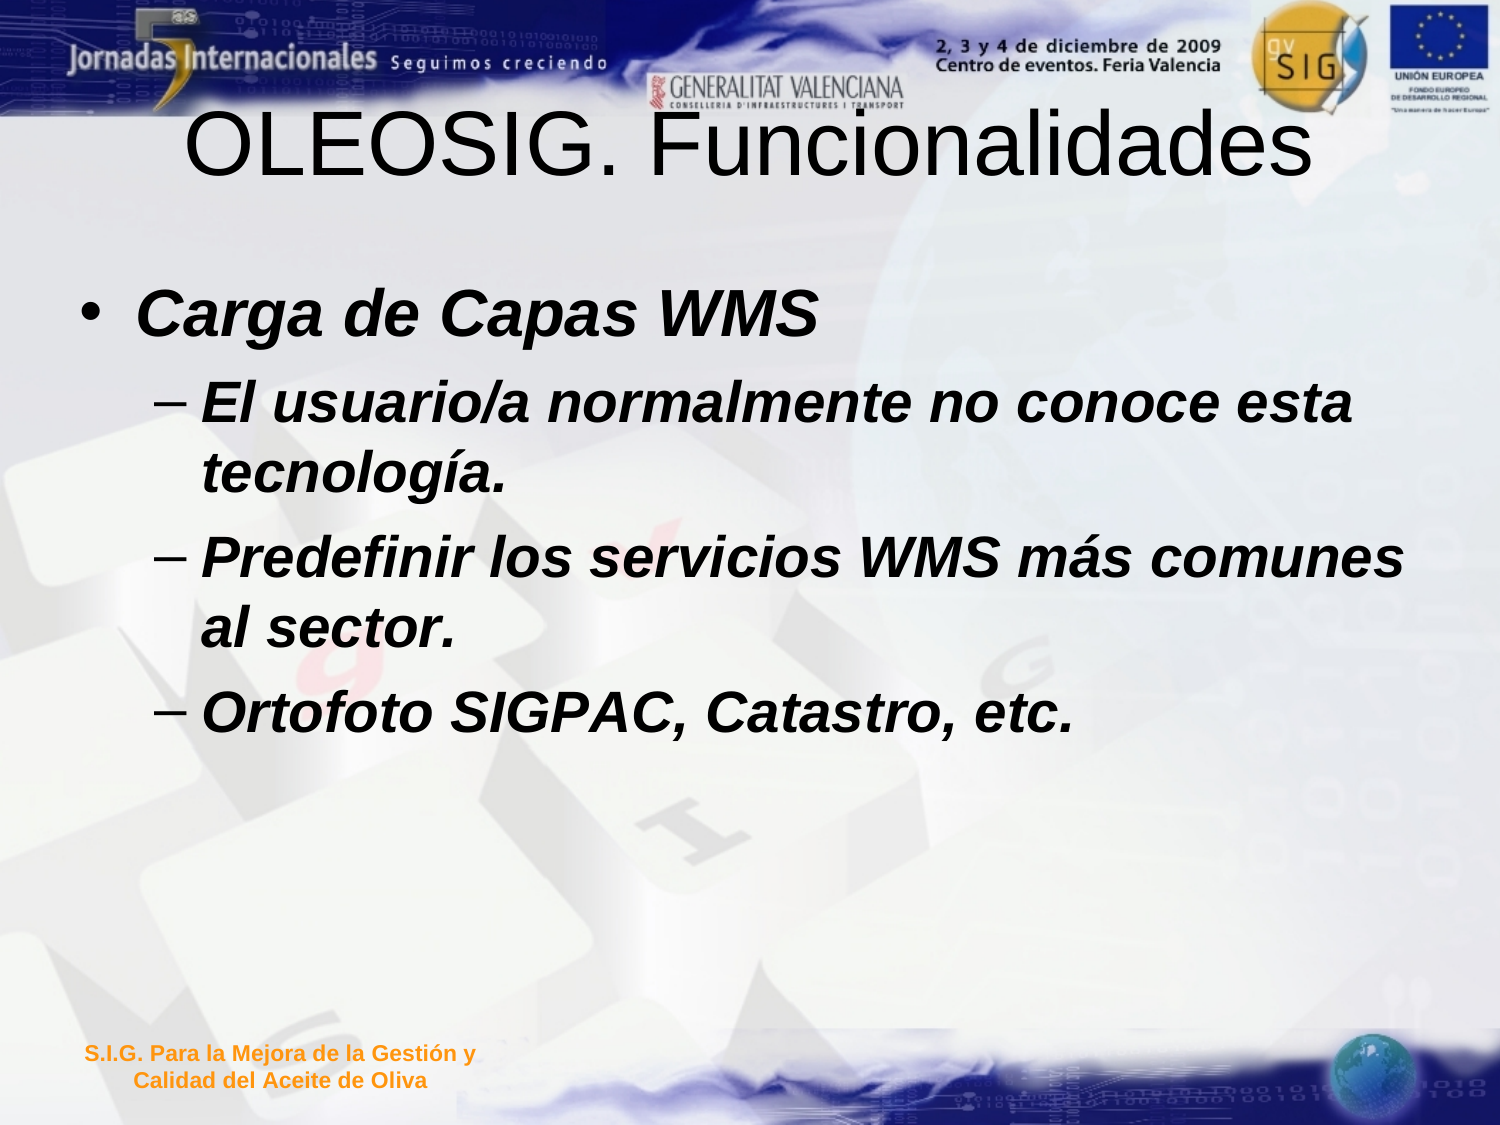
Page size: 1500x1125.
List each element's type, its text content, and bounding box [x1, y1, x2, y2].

title S.I.G. Para la Mejora de la Gestión y Calidad del Aceite de Oliva [59, 1003, 502, 1125]
list Carga de Capas WMS El usuario/a normalmente no conoce esta tecnología. Predefinir los servicios WMS más comunes al sector. Ortofoto SIGPAC, Catastro, etc. [64, 262, 1426, 941]
title OLEOSIG. Funcionalidades [75, 45, 1426, 233]
picture [0, 0, 1500, 1125]
